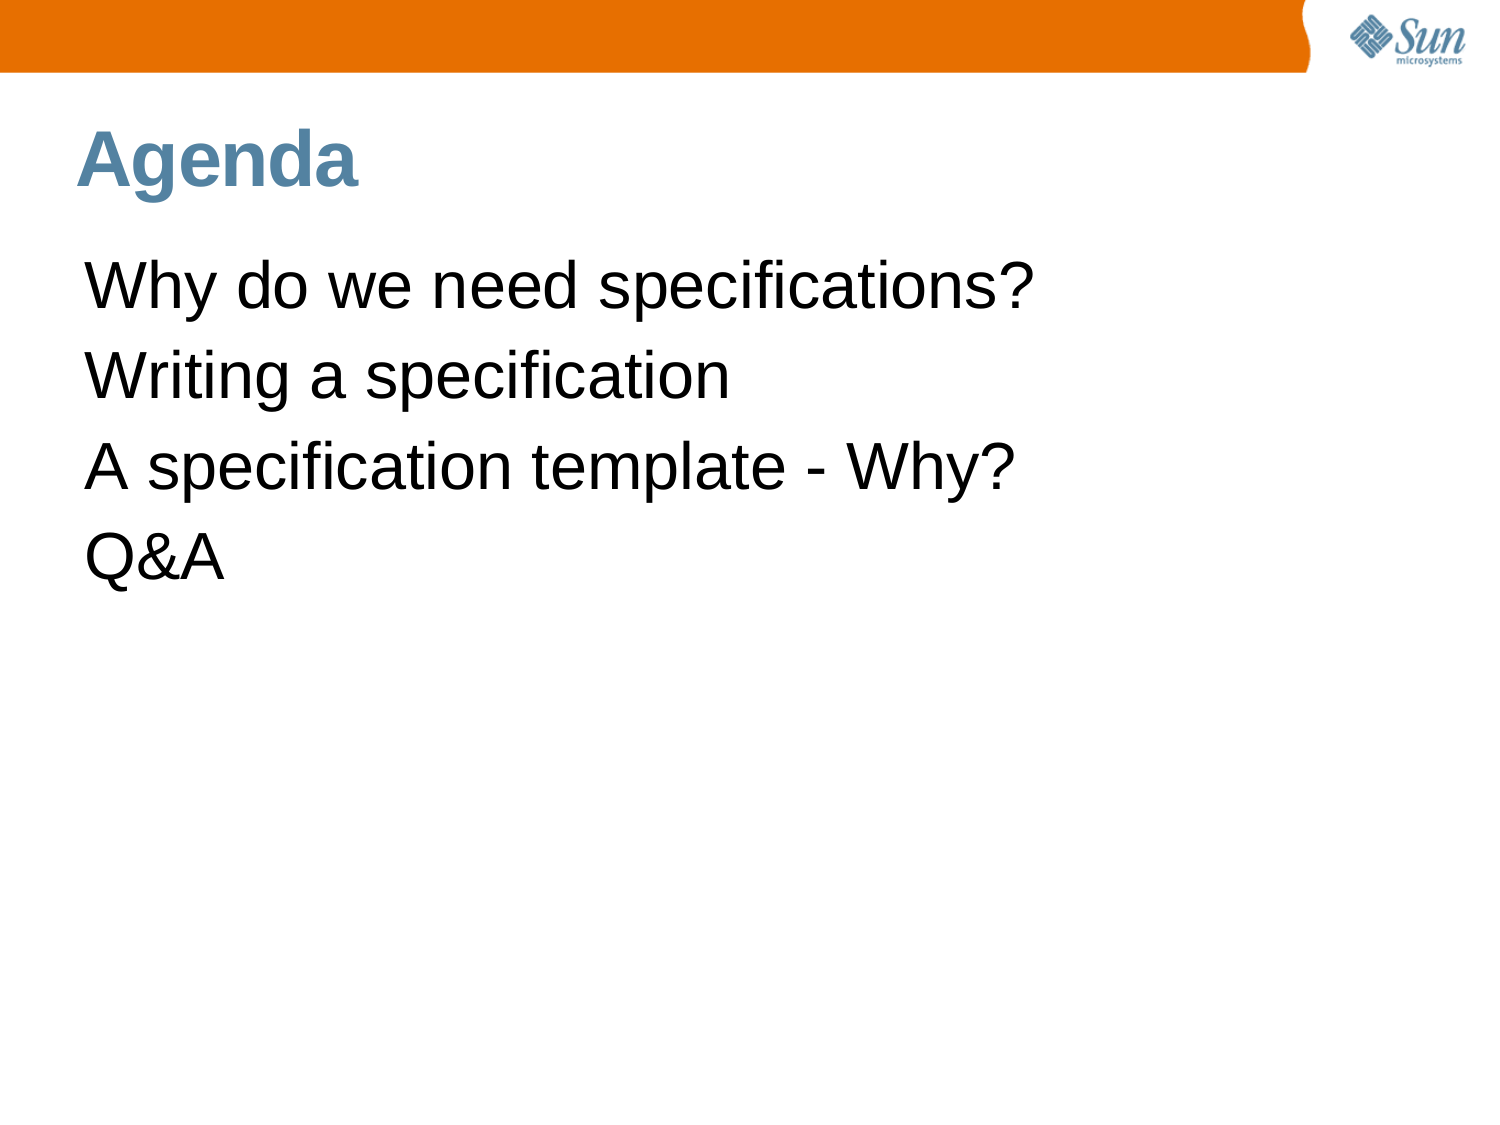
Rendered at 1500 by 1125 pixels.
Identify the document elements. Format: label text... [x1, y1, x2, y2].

title Agenda [75, 122, 1438, 228]
picture [0, 0, 1500, 75]
list Why do we need specifications? Writing a specification A specification template - Why? Q&A [64, 257, 1402, 1017]
